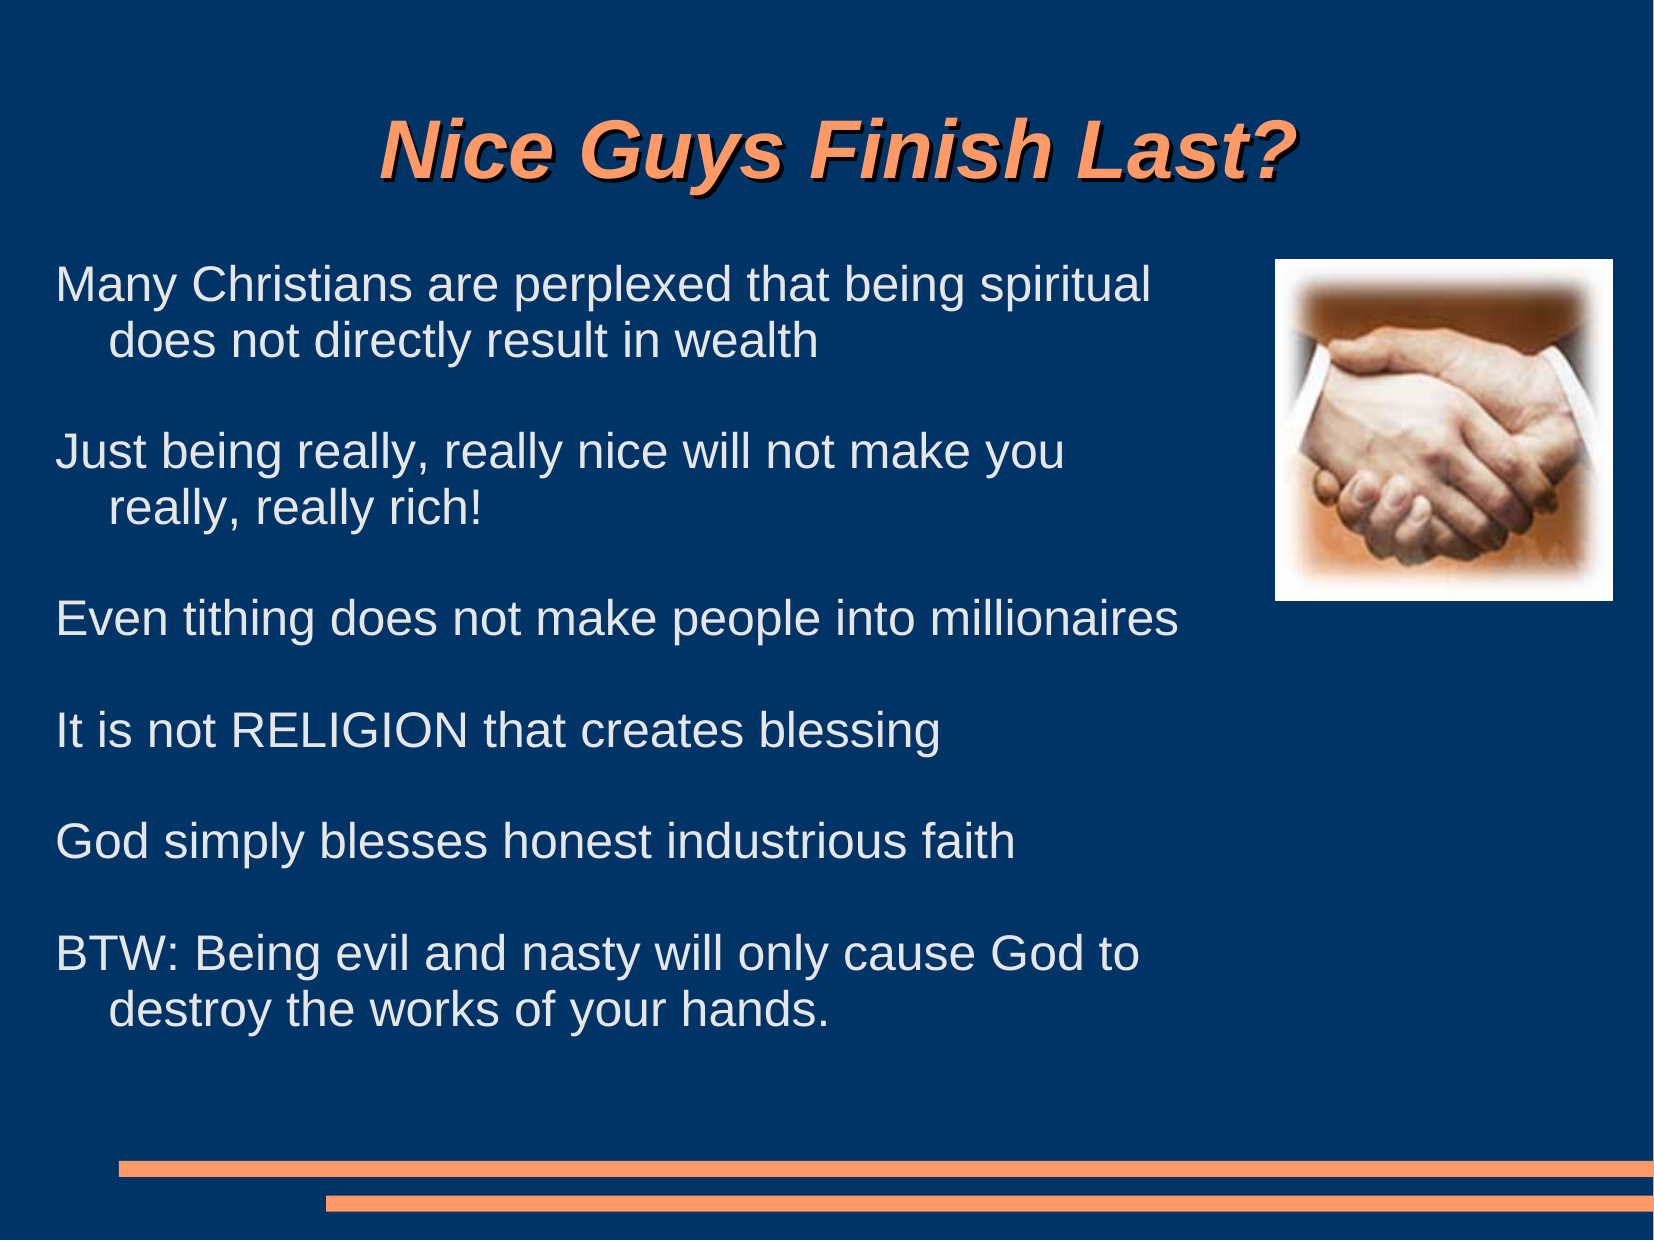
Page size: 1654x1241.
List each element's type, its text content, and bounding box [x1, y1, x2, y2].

title Nice Guys Finish Last? [121, 46, 1534, 254]
picture [1275, 259, 1613, 601]
list Many Christians are perplexed that being spiritual does not directly result in wealth Just being really, really nice will not make you really, really rich! Even tithing does not make people into millionaires It is not RELIGION that creates blessing God simply blesses honest industrious faith BTW: Being evil and nasty will only cause God to destroy the works of your hands. [37, 256, 1201, 1126]
